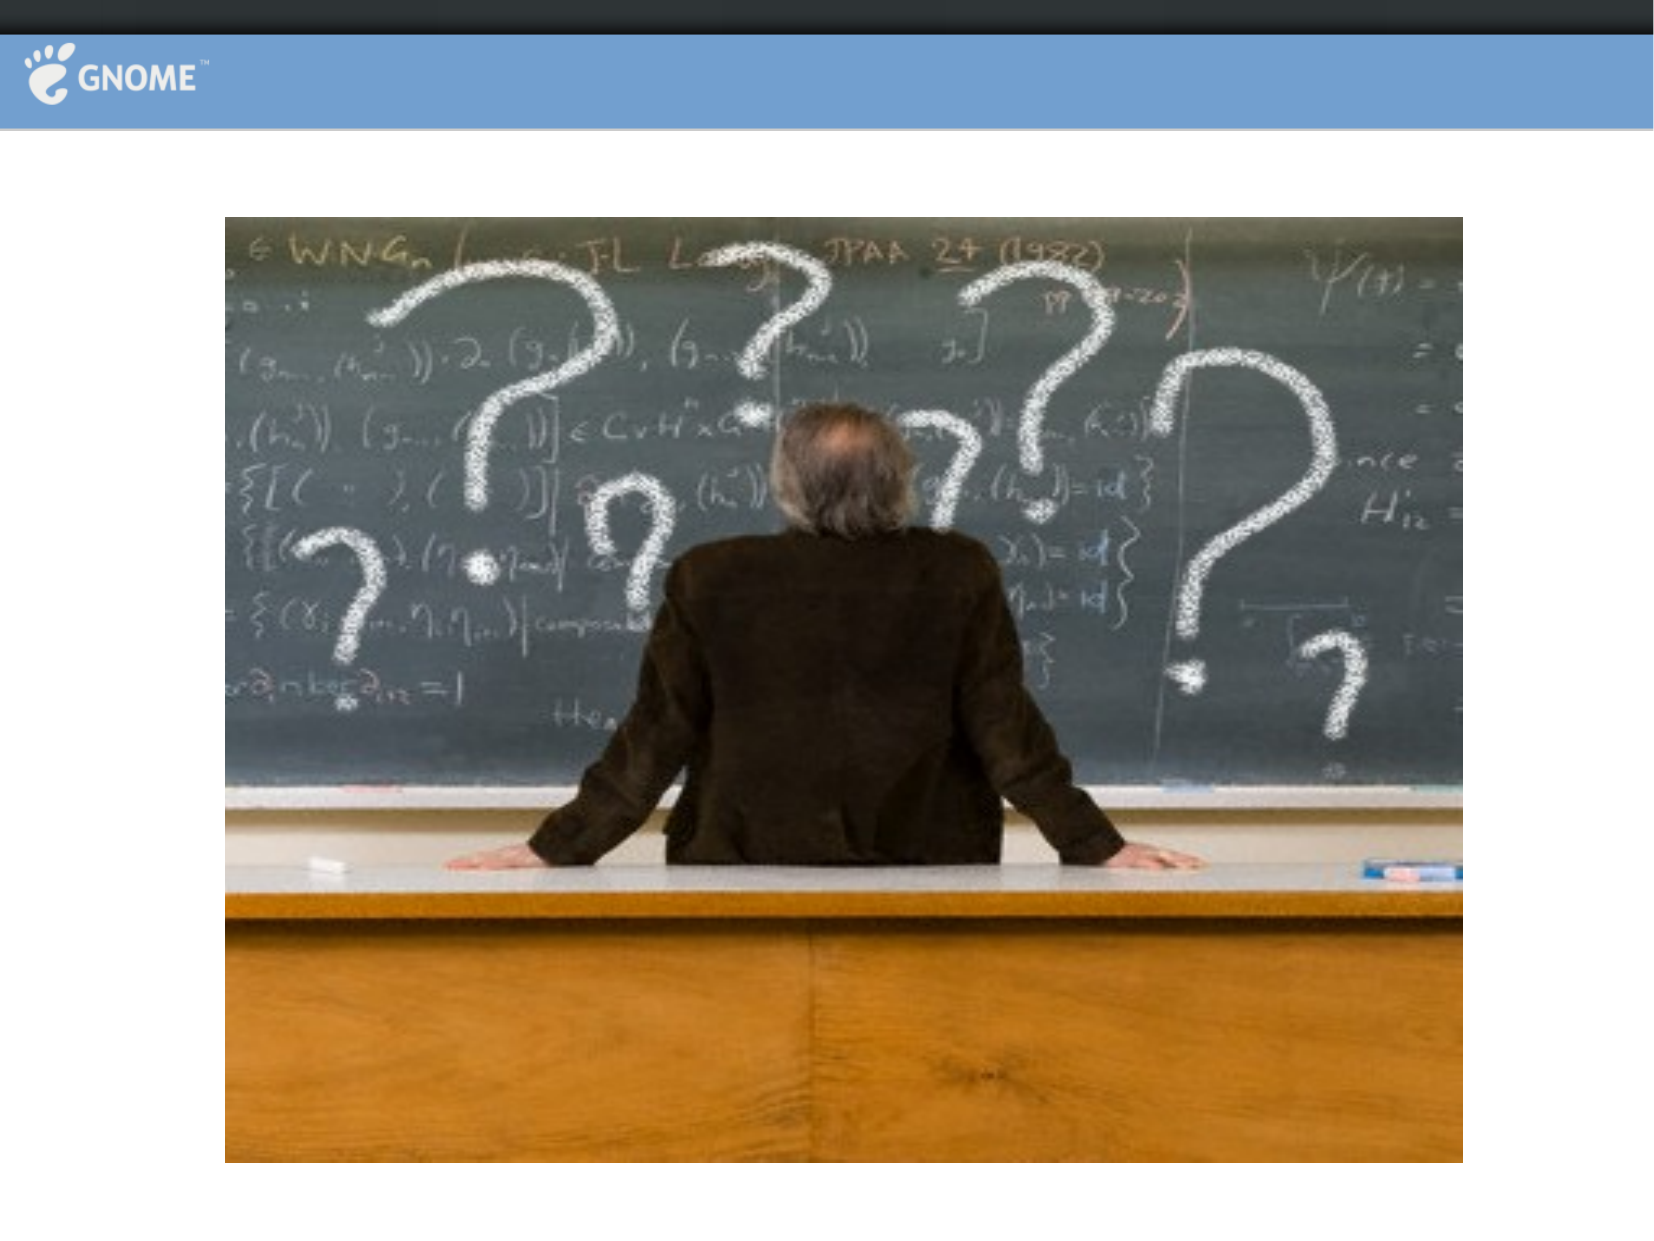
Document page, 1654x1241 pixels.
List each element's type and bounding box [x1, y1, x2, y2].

picture [225, 217, 1463, 1163]
picture [0, 0, 1654, 131]
